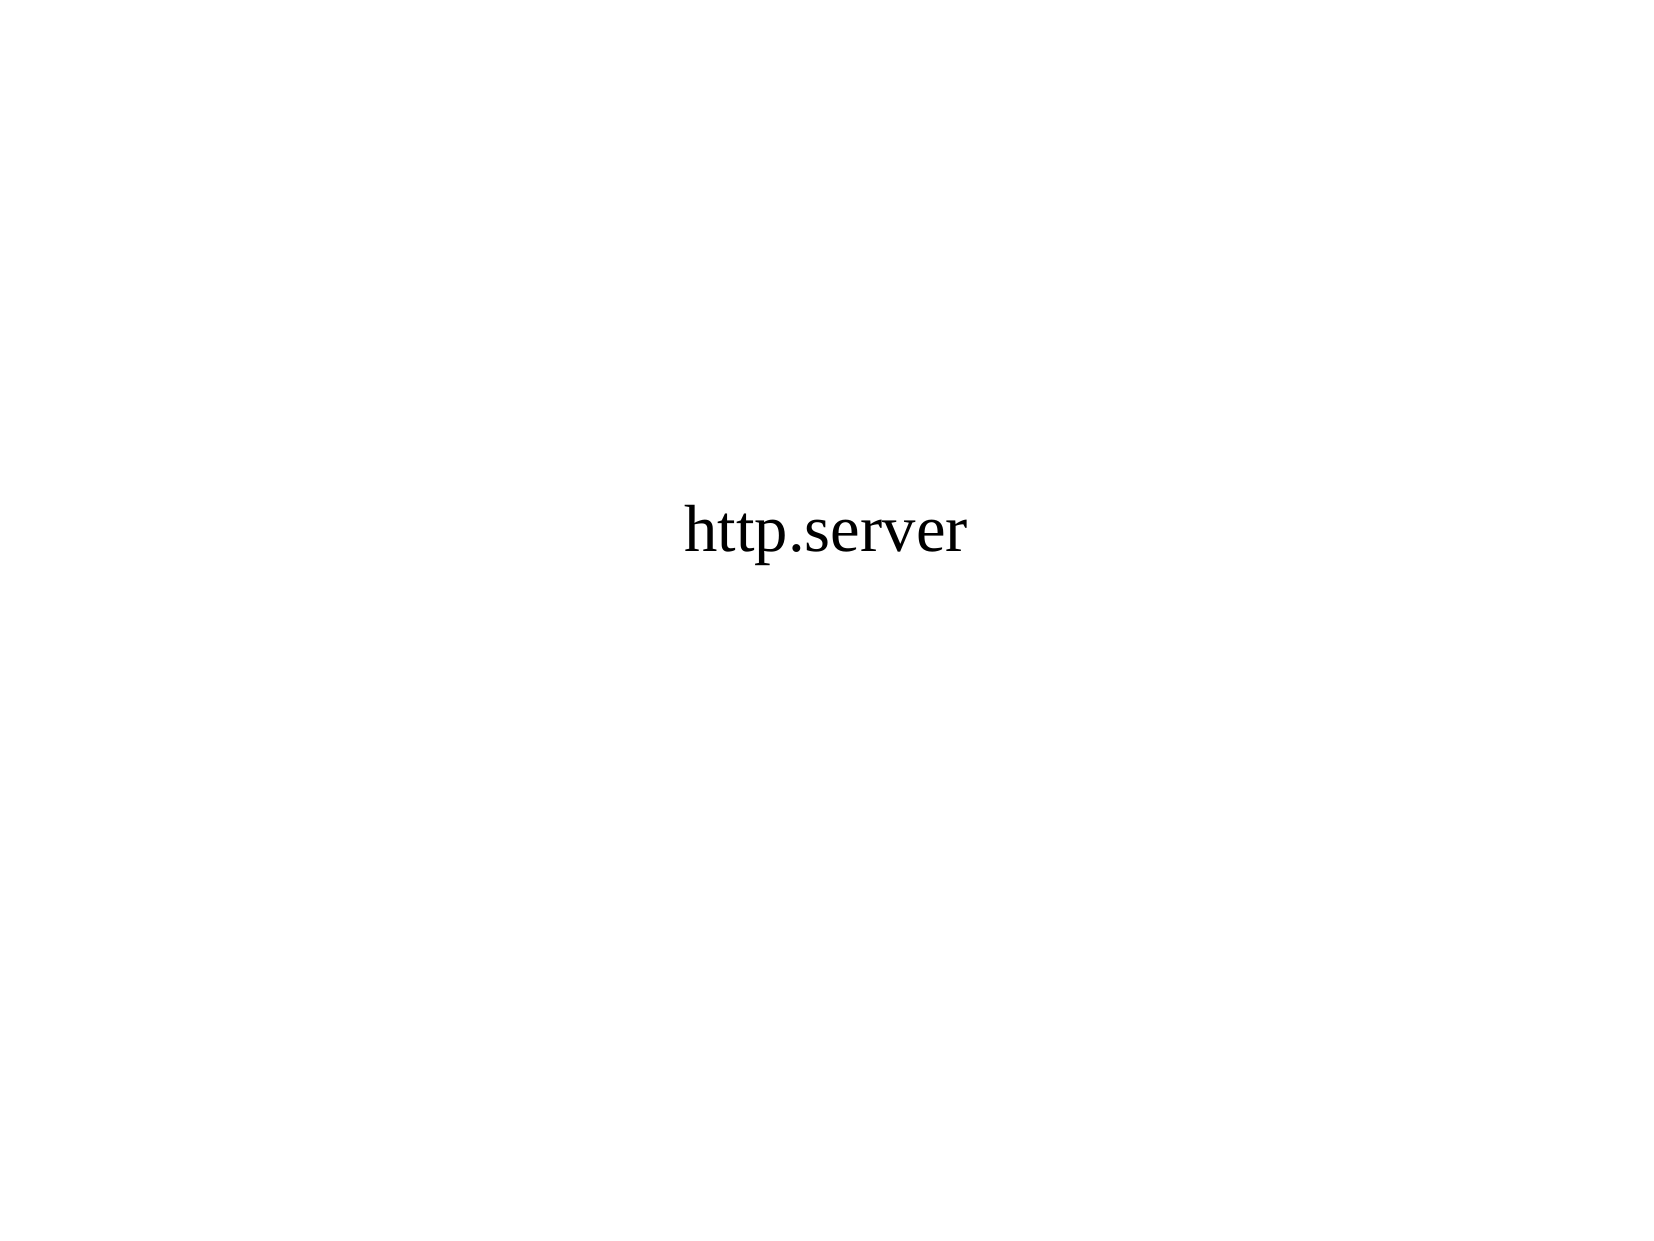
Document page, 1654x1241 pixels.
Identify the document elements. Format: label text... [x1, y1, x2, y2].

subtitle http.server [82, 49, 1571, 1010]
